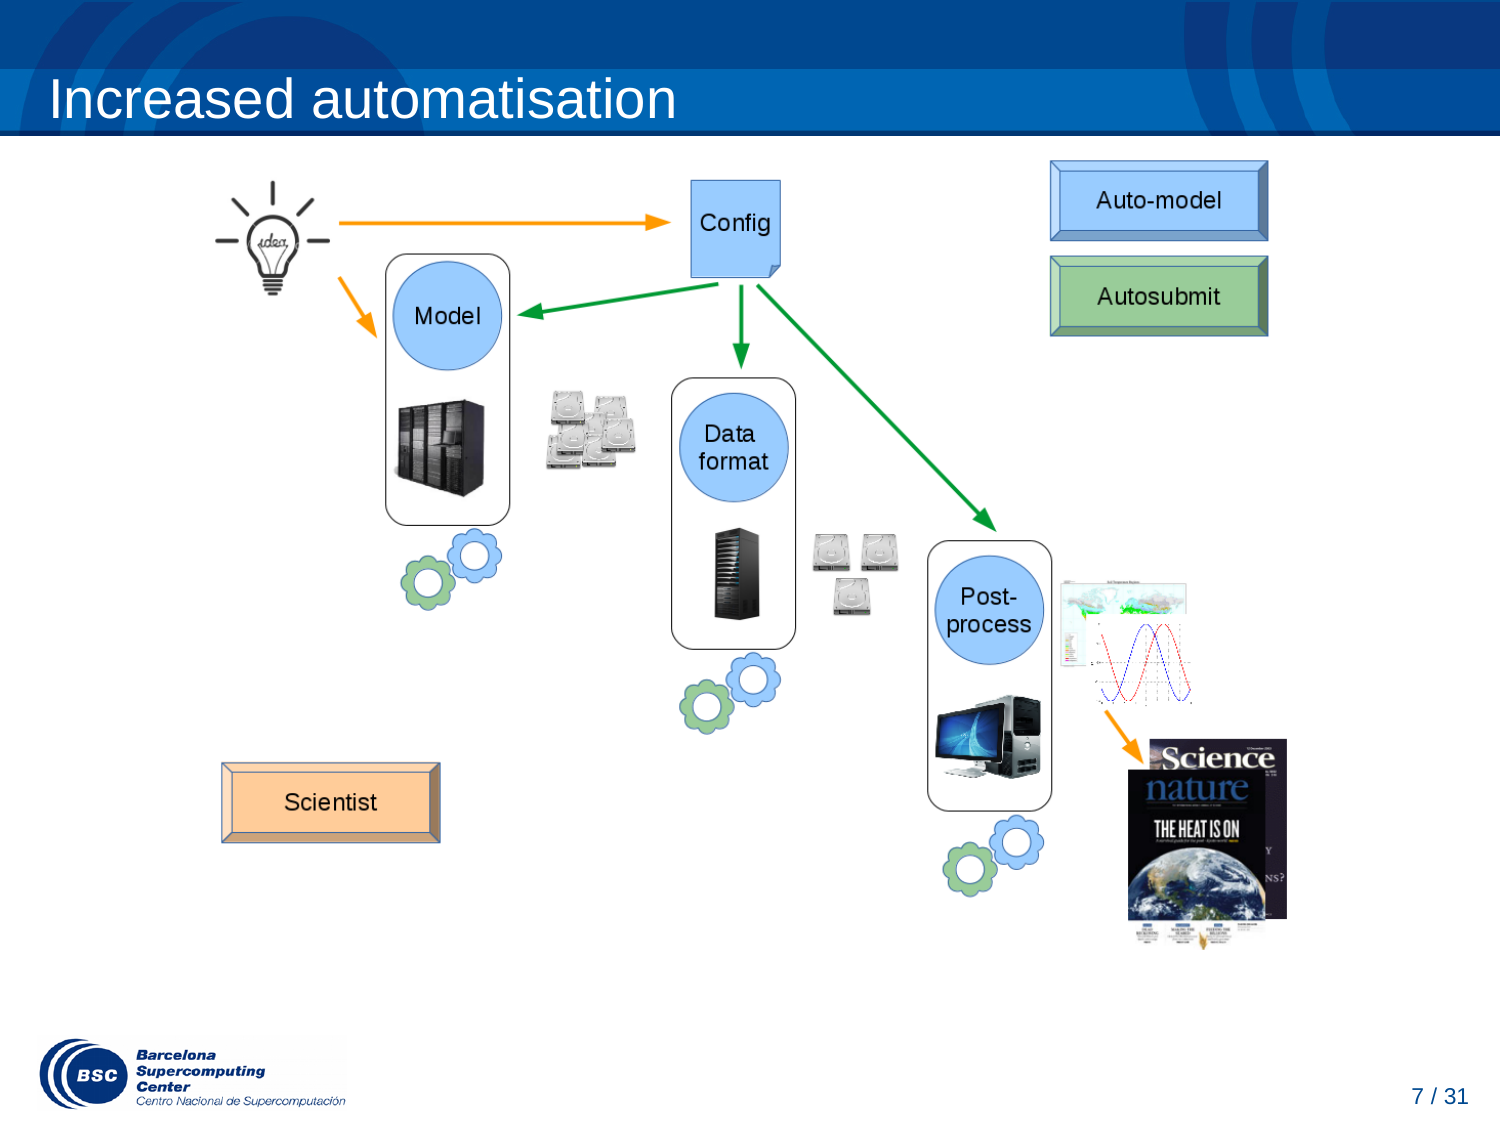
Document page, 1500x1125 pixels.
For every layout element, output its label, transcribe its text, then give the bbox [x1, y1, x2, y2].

picture [37, 1035, 347, 1111]
title Increased automatisation [17, 7, 1483, 138]
picture [207, 133, 1291, 958]
text_box <number> / 31 [1364, 1048, 1484, 1117]
picture [0, 0, 1500, 136]
